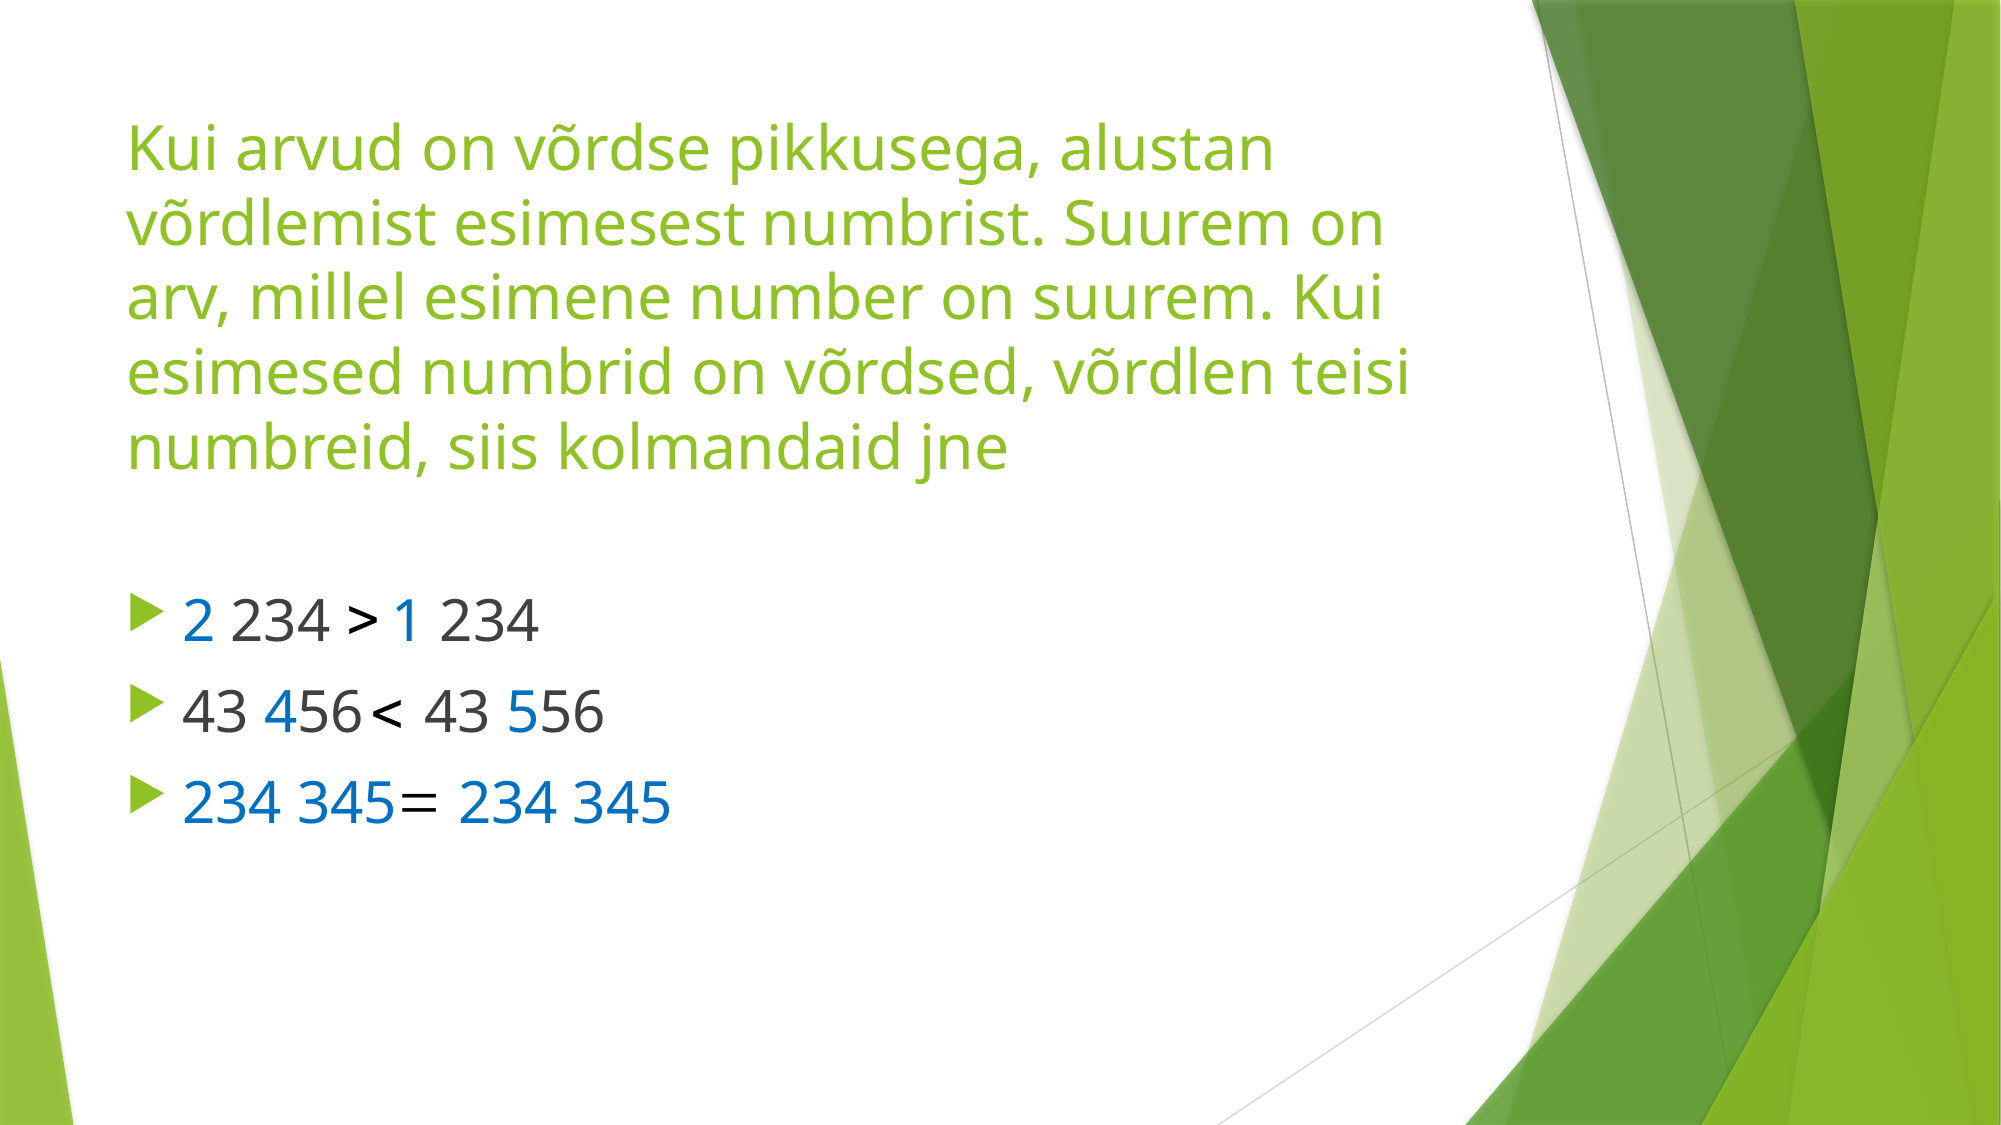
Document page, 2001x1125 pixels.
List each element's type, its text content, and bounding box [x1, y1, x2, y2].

list 2 234 1 234 43 456 43 556 234 345 234 345 [111, 576, 1522, 992]
chart [355, 679, 414, 745]
title Kui arvud on võrdse pikkusega, alustan võrdlemist esimesest numbrist. Suurem on arv, millel esimene number on suurem. Kui esimesed numbrid on võrdsed, võrdlen teisi numbreid, siis kolmandaid jne [111, 99, 1522, 317]
chart [331, 585, 390, 650]
chart [383, 768, 451, 833]
